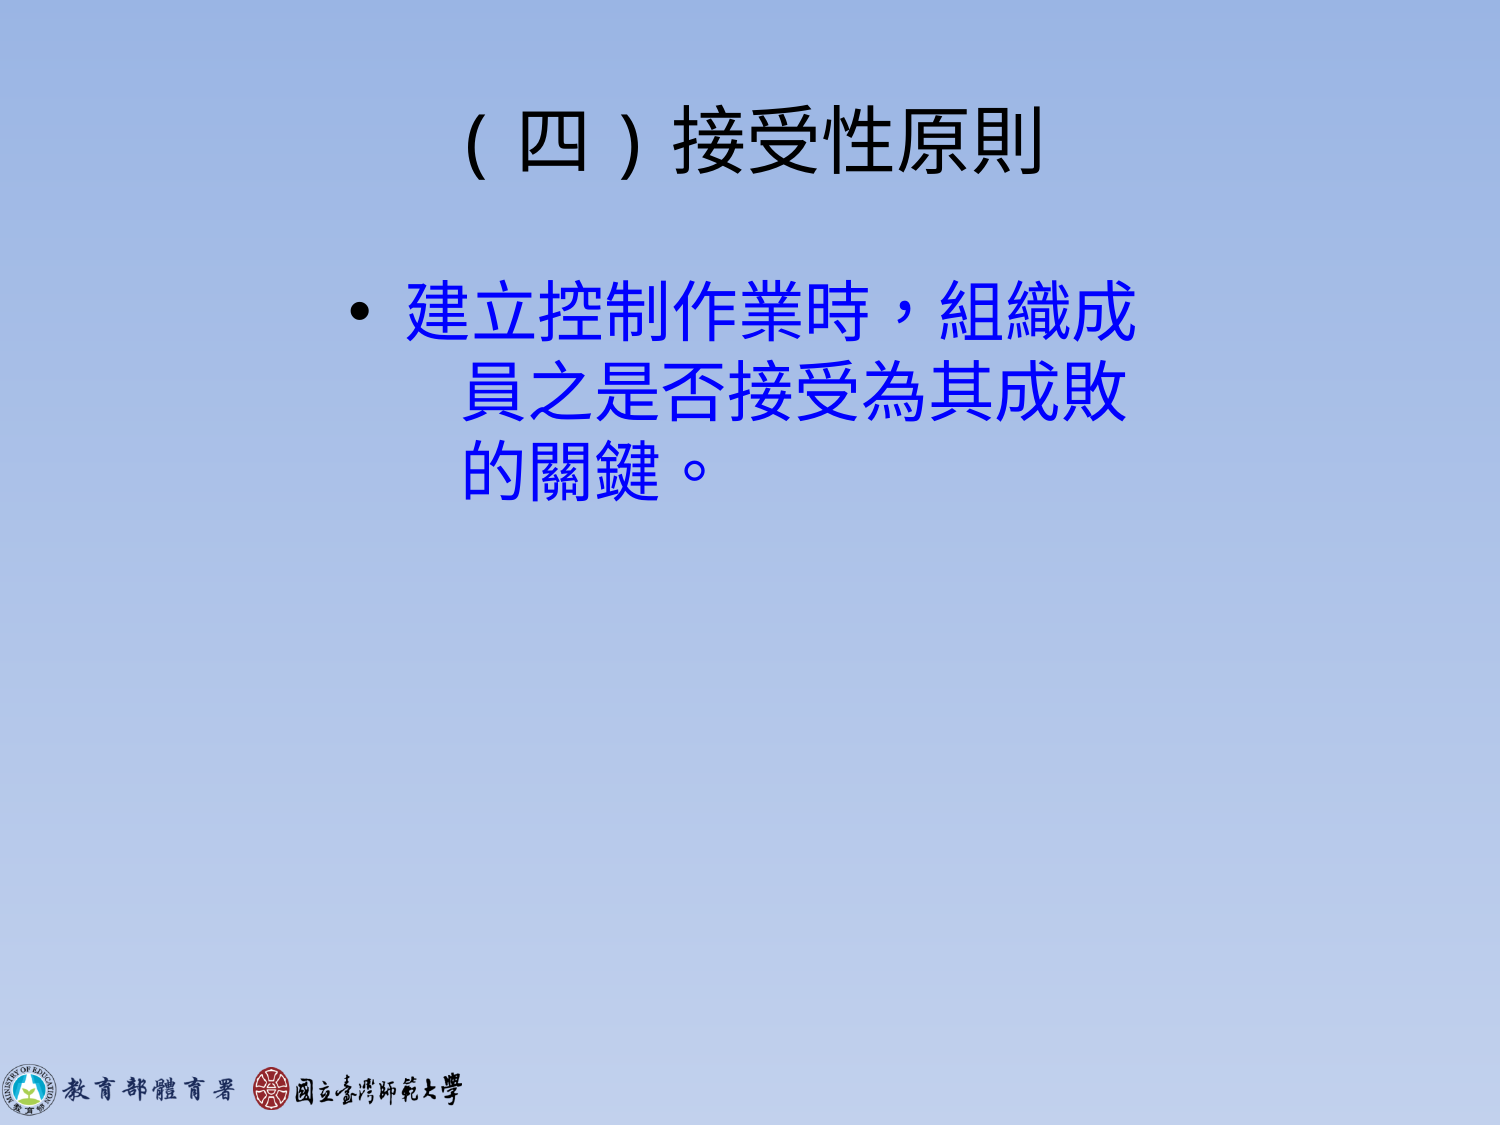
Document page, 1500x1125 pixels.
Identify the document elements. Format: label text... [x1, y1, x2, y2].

list 建立控制作業時，組織成員之是否接受為其成敗的關鍵。 [333, 262, 1193, 798]
title (四)接受性原則 [75, 45, 1426, 233]
